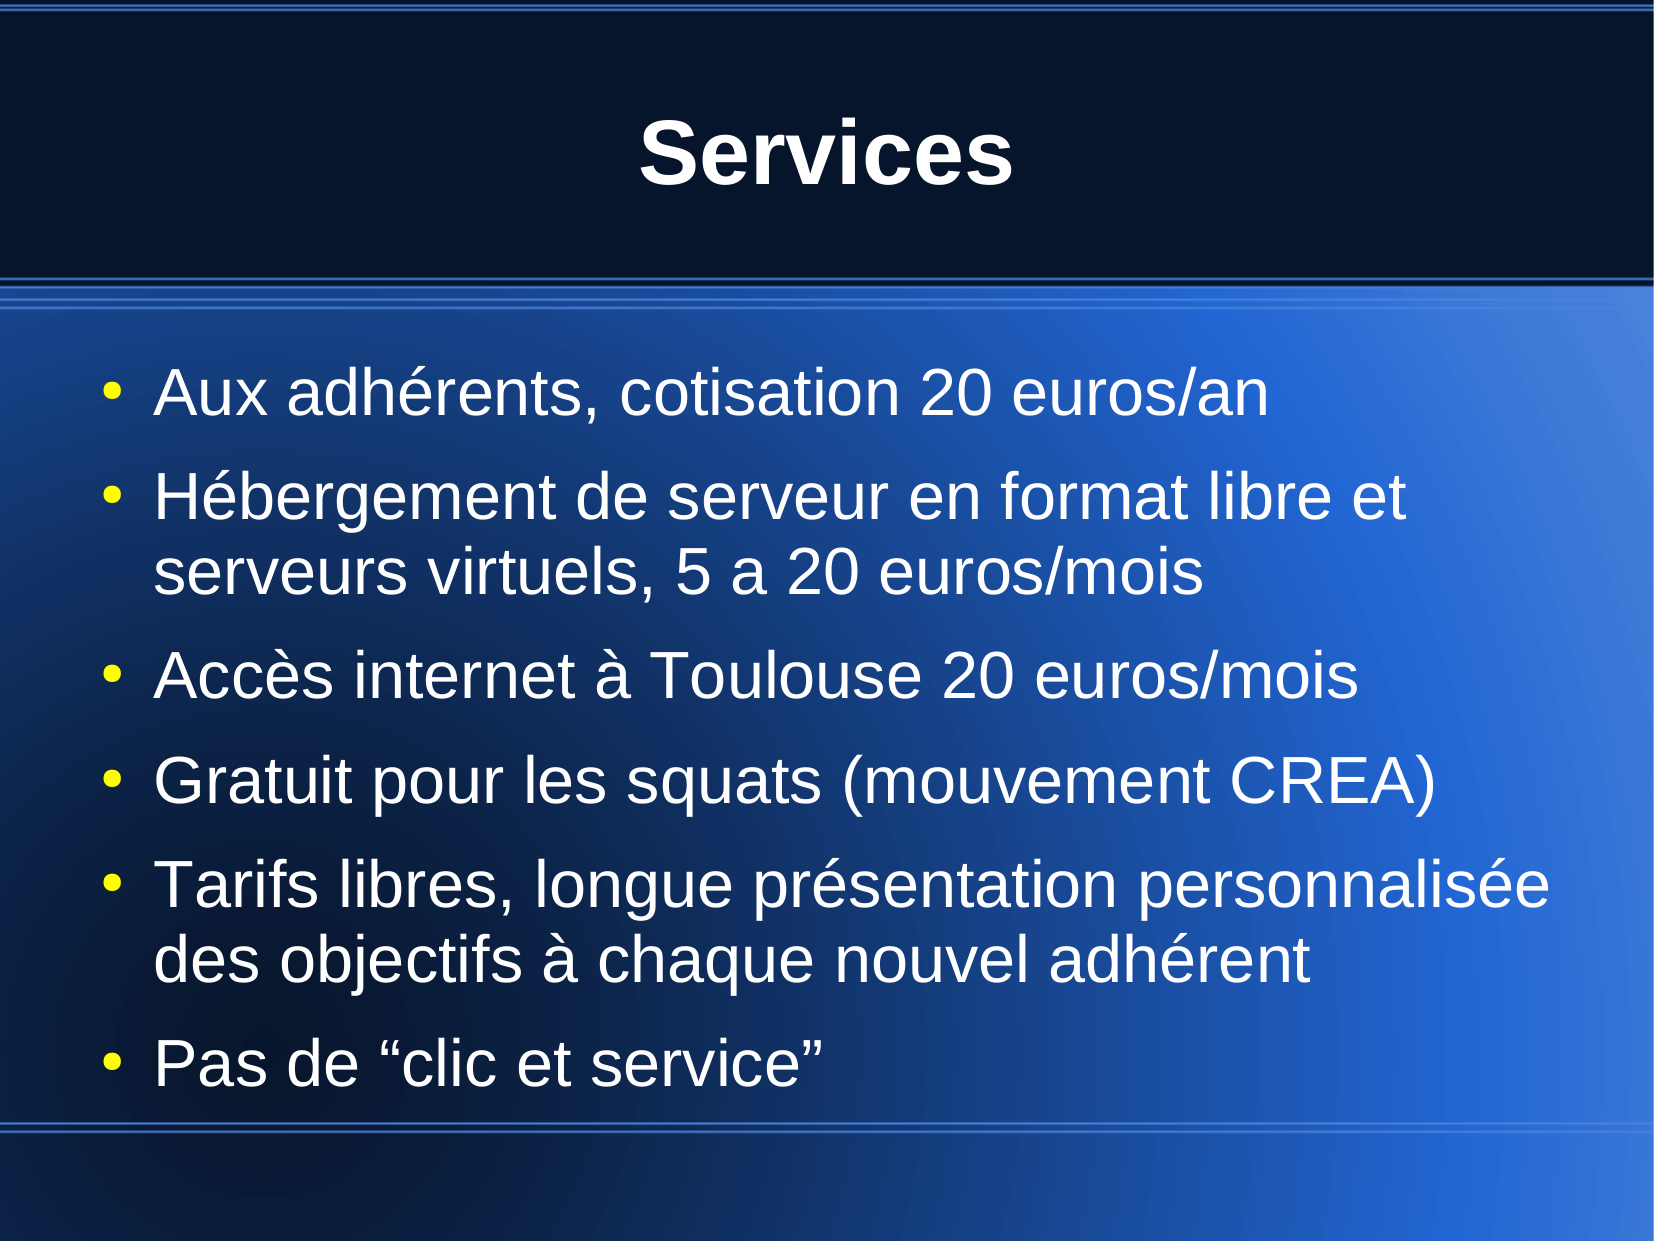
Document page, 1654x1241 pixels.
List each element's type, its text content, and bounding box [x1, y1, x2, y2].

list Aux adhérents, cotisation 20 euros/an Hébergement de serveur en format libre et serveurs virtuels, 5 a 20 euros/mois Accès internet à Toulouse 20 euros/mois Gratuit pour les squats (mouvement CREA) Tarifs libres, longue présentation personnalisée des objectifs à chaque nouvel adhérent Pas de “clic et service” [82, 355, 1571, 1159]
picture [0, 0, 1654, 1241]
title Services [82, 56, 1571, 250]
